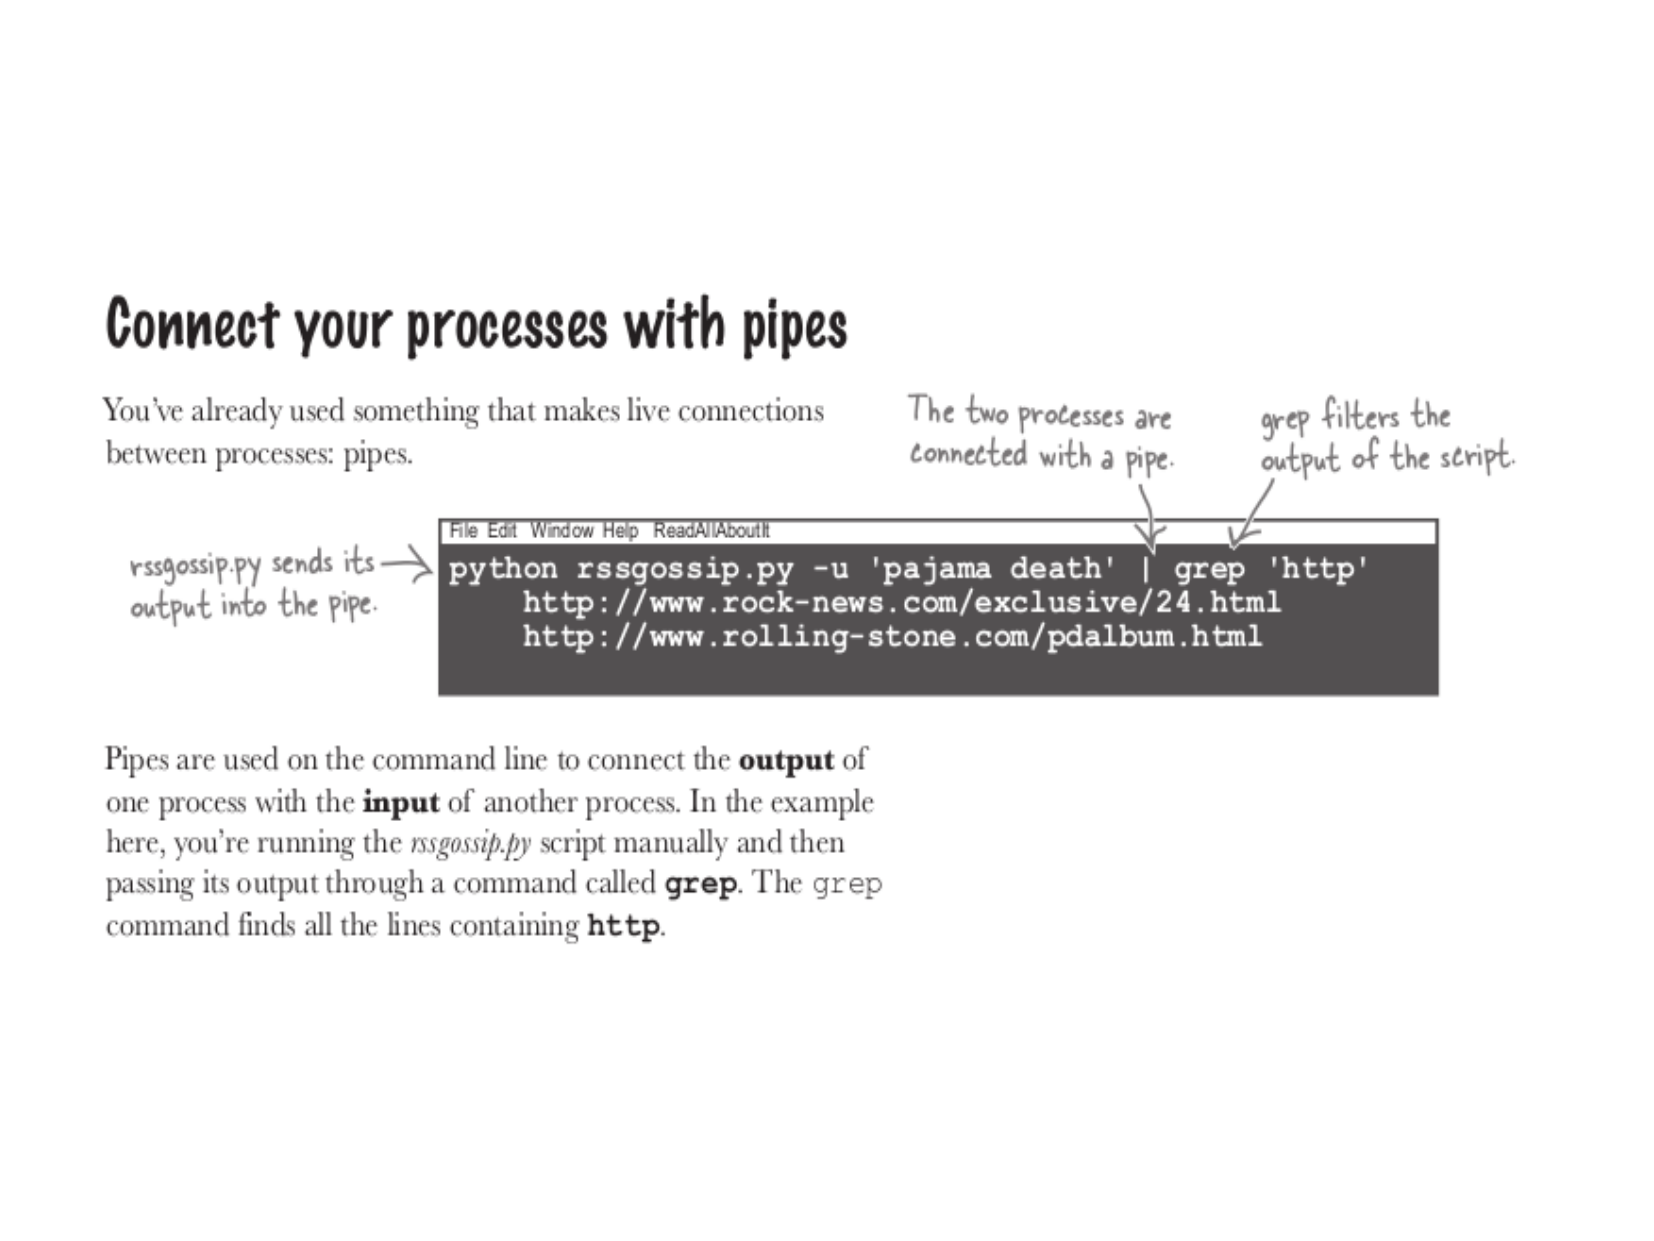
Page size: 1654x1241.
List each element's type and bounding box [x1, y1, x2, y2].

picture [82, 236, 1560, 957]
